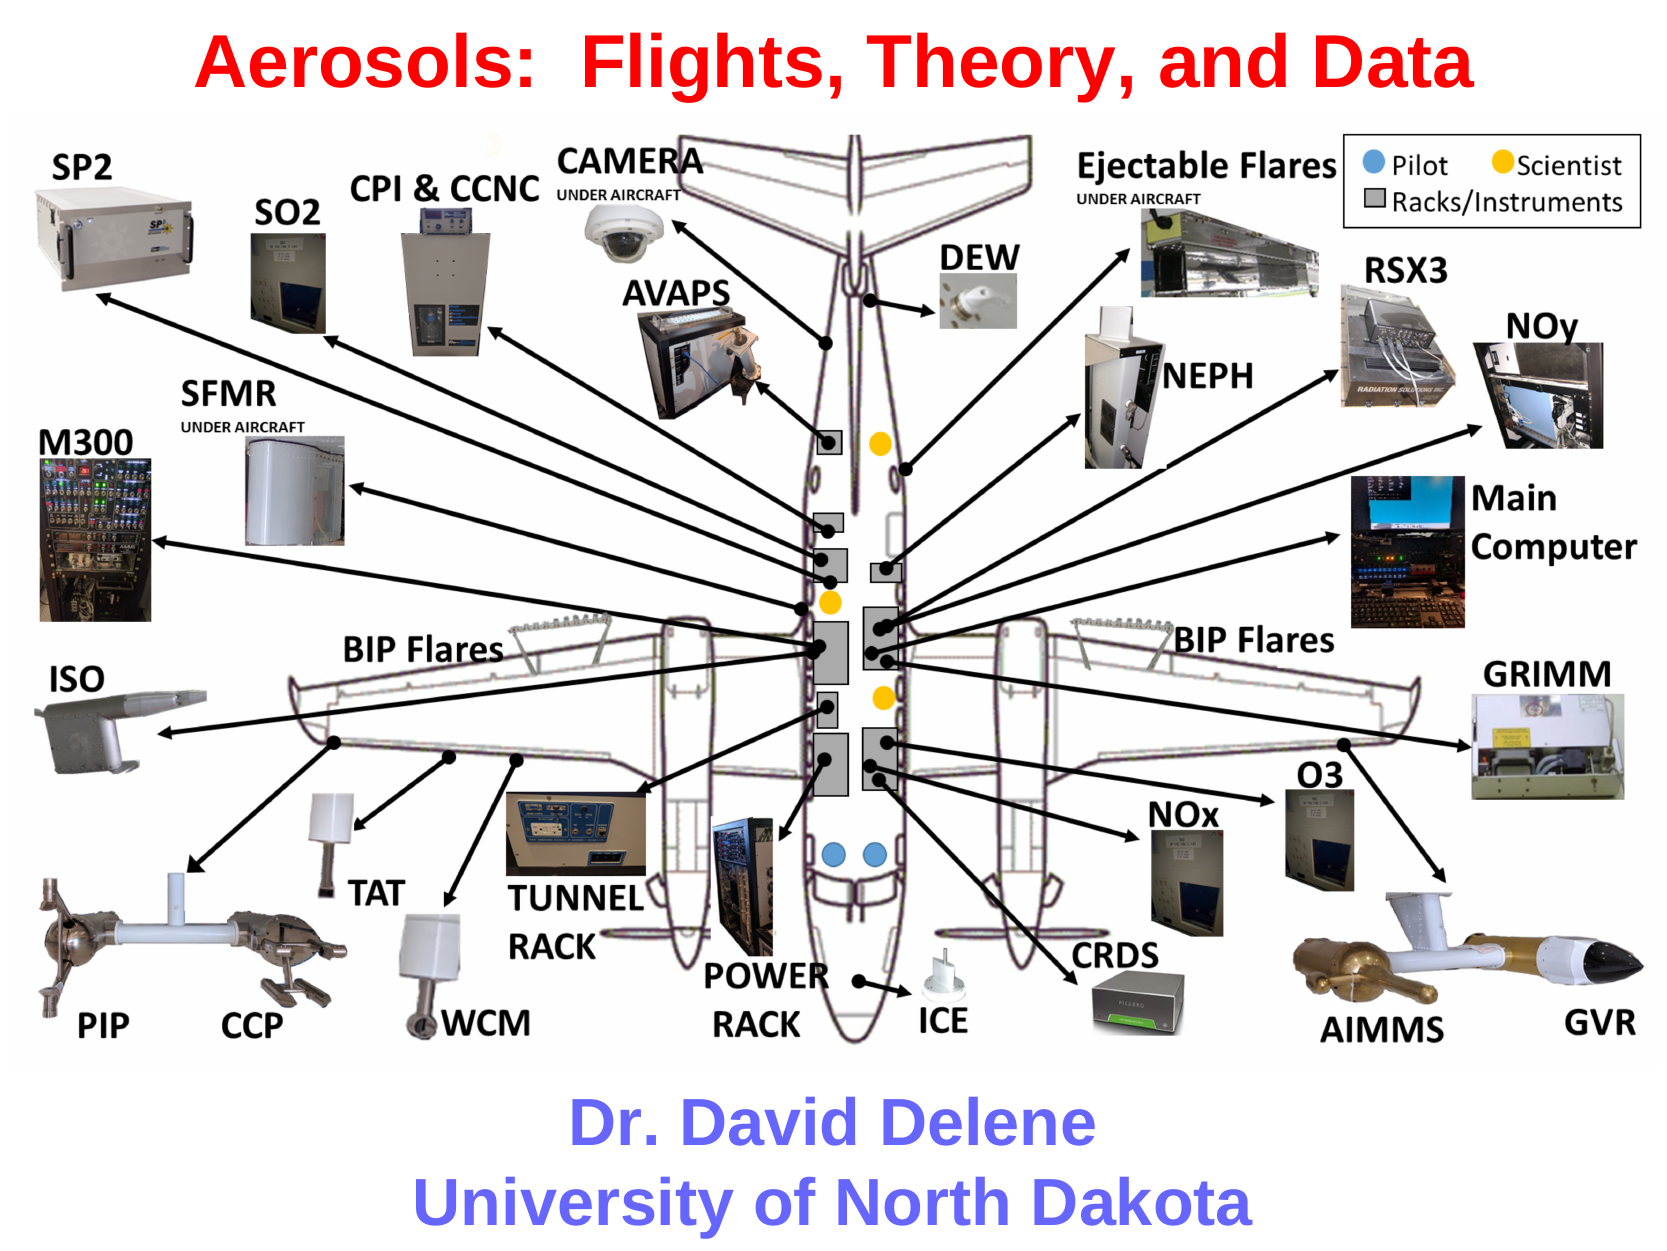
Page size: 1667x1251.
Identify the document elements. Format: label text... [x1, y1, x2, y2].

title Dr. David Delene University of North Dakota [0, 1065, 1667, 1251]
title Aerosols: Flights, Theory, and Data [1, 5, 1667, 103]
picture [9, 113, 1659, 1065]
